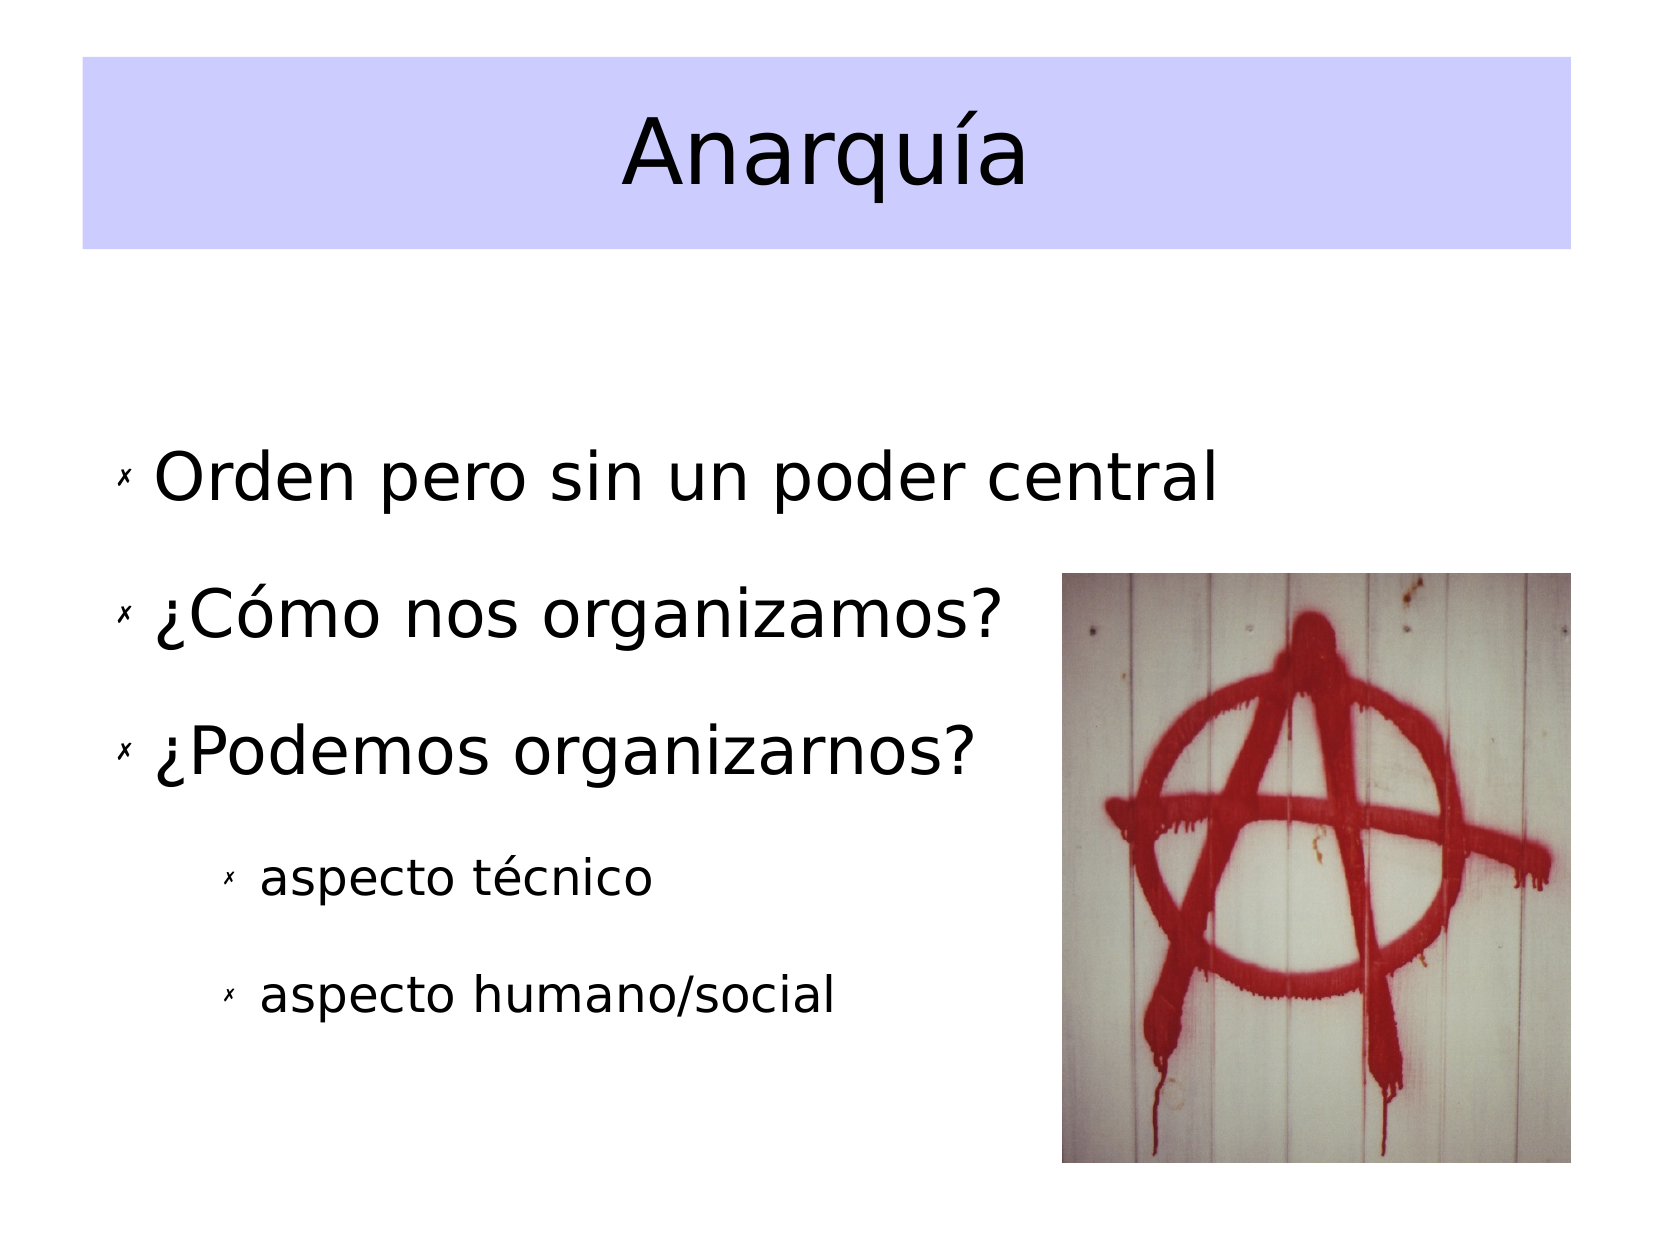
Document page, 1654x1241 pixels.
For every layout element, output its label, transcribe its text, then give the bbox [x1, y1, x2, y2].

subtitle Orden pero sin un poder central ¿Cómo nos organizamos? ¿Podemos organizarnos? aspecto técnico aspecto humano/social [82, 354, 1571, 1109]
title Anarquía [82, 56, 1571, 250]
picture [1062, 573, 1571, 1163]
